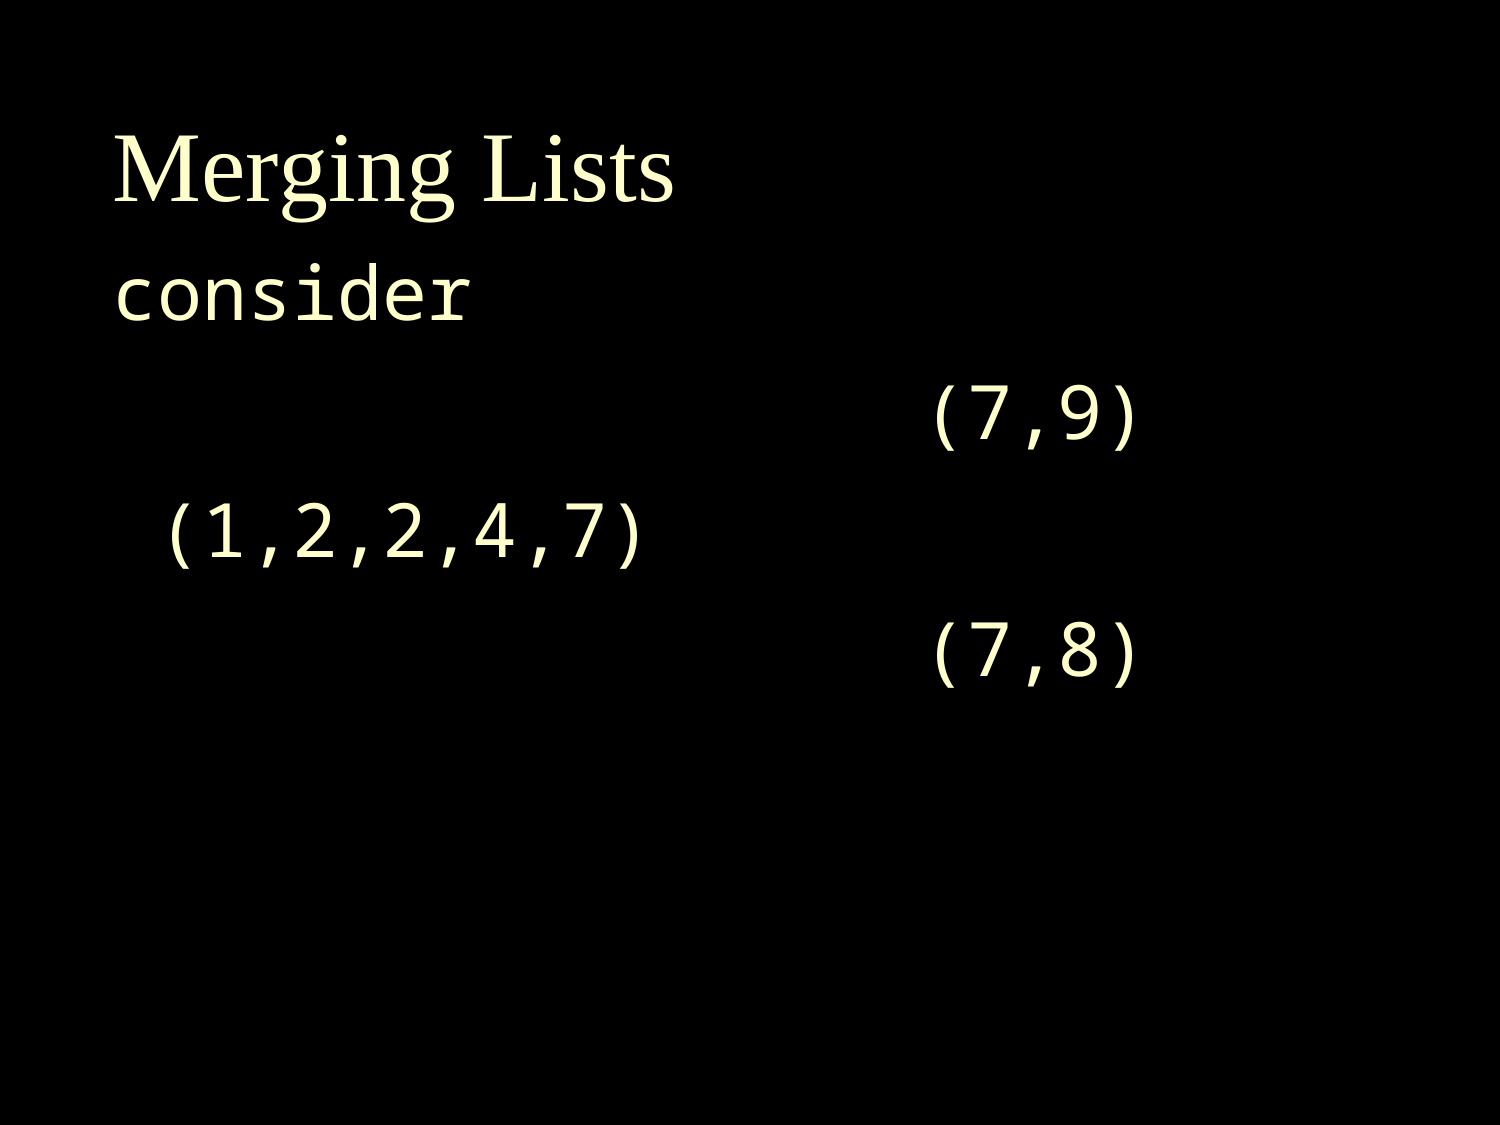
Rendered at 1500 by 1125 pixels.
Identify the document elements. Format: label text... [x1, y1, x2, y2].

list Merging Lists consider (7,9) (1,2,2,4,7) (7,8) [112, 112, 1426, 1011]
